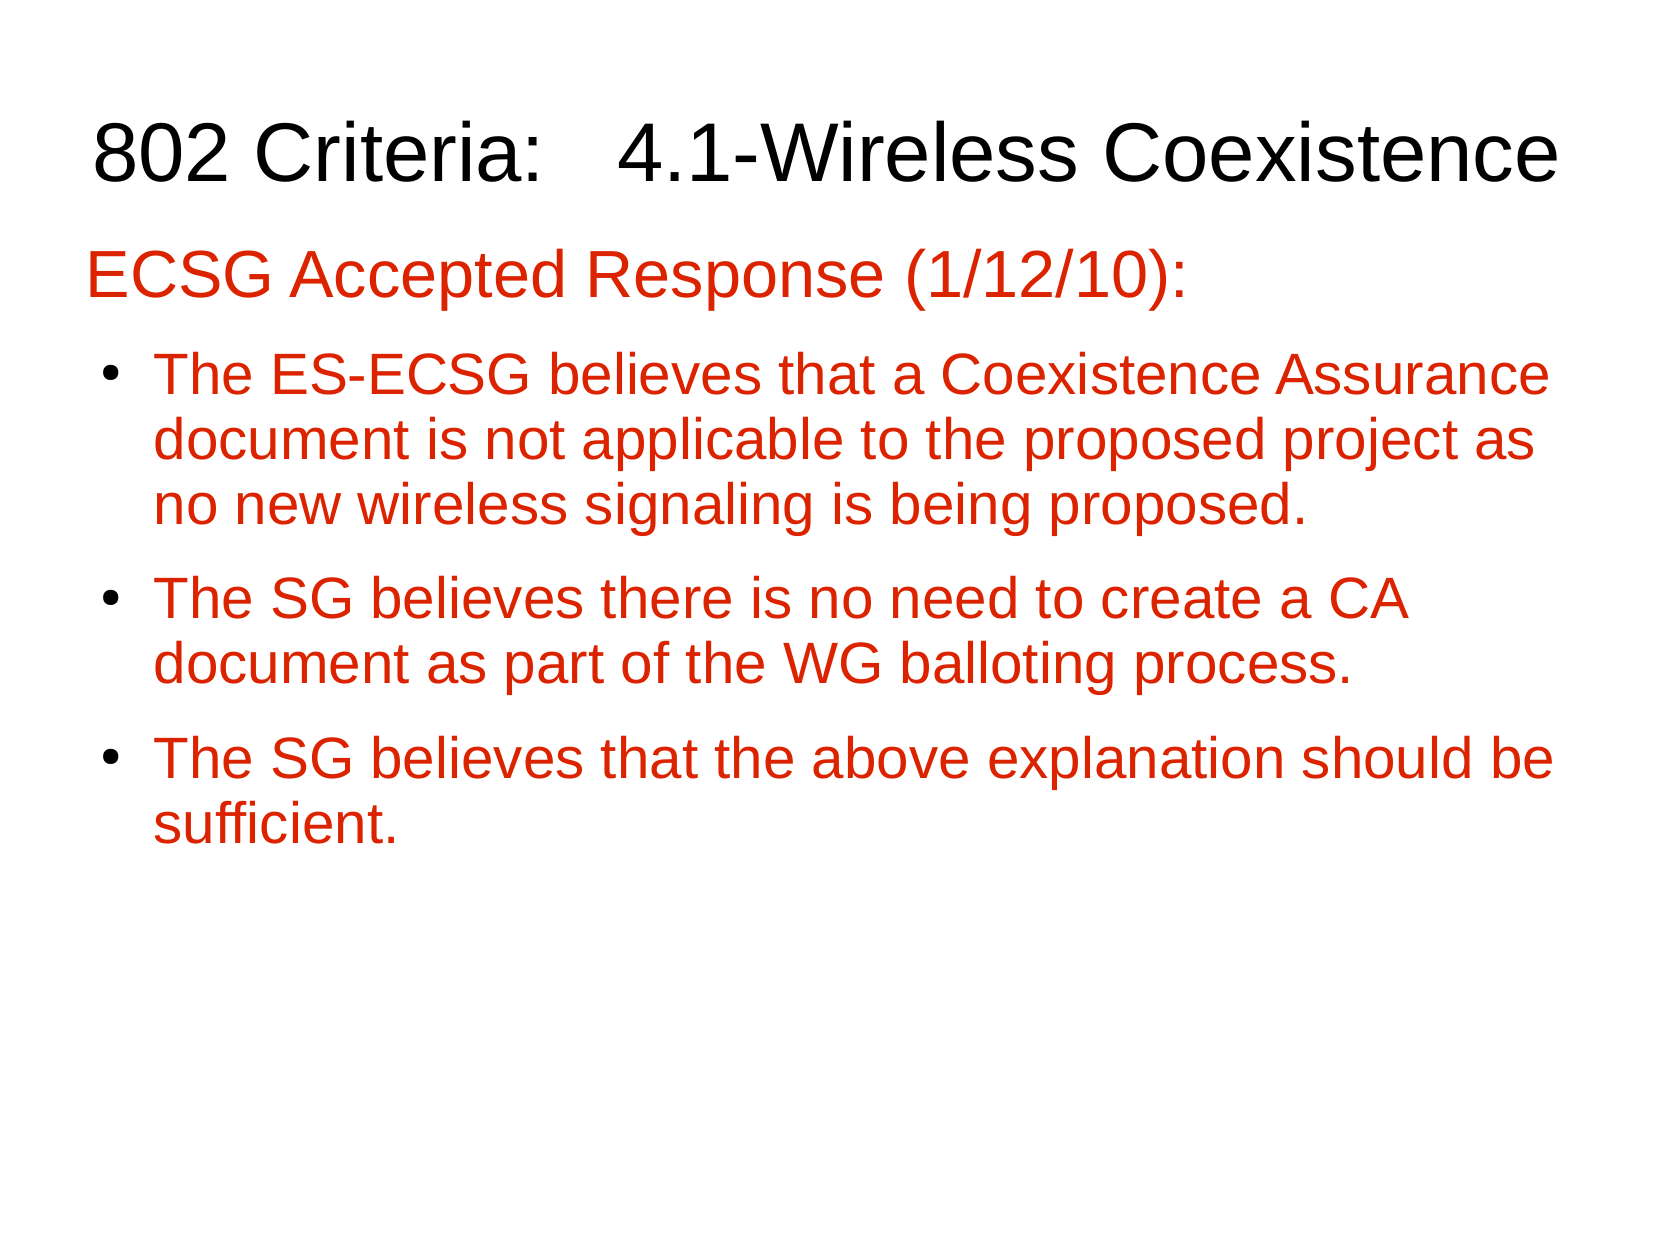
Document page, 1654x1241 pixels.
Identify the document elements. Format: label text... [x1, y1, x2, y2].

title 802 Criteria: 4.1-Wireless Coexistence [82, 56, 1571, 237]
list ECSG Accepted Response (1/12/10): The ES-ECSG believes that a Coexistence Assurance document is not applicable to the proposed project as no new wireless signaling is being proposed. The SG believes there is no need to create a CA document as part of the WG balloting process. The SG believes that the above explanation should be sufficient. [82, 237, 1571, 1041]
